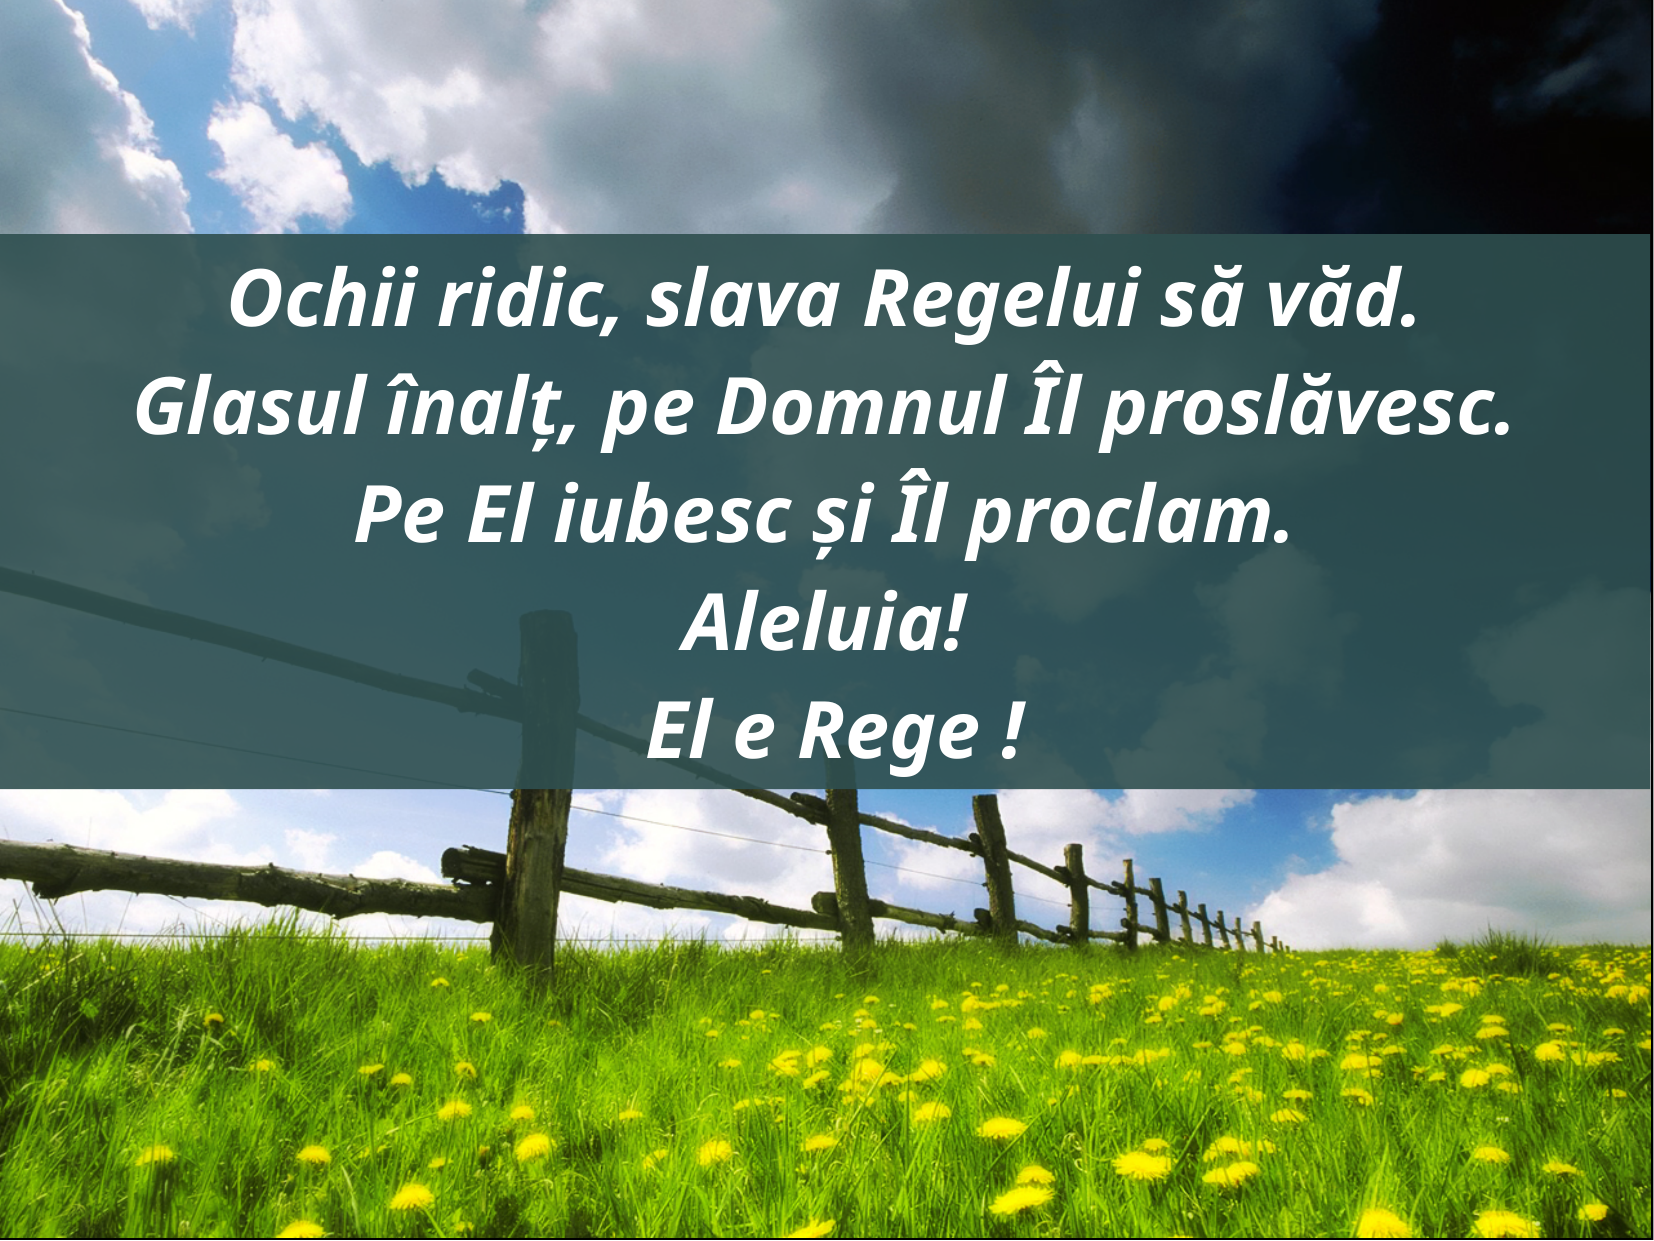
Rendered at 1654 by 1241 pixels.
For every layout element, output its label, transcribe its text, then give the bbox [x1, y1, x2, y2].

text_box Ochii ridic, slava Regelui să văd. Glasul înalț, pe Domnul Îl proslăvesc. Pe El iubesc și Îl proclam. Aleluia! El e Rege ! [0, 262, 1651, 761]
picture [0, 0, 1651, 234]
picture [0, 790, 1651, 1238]
